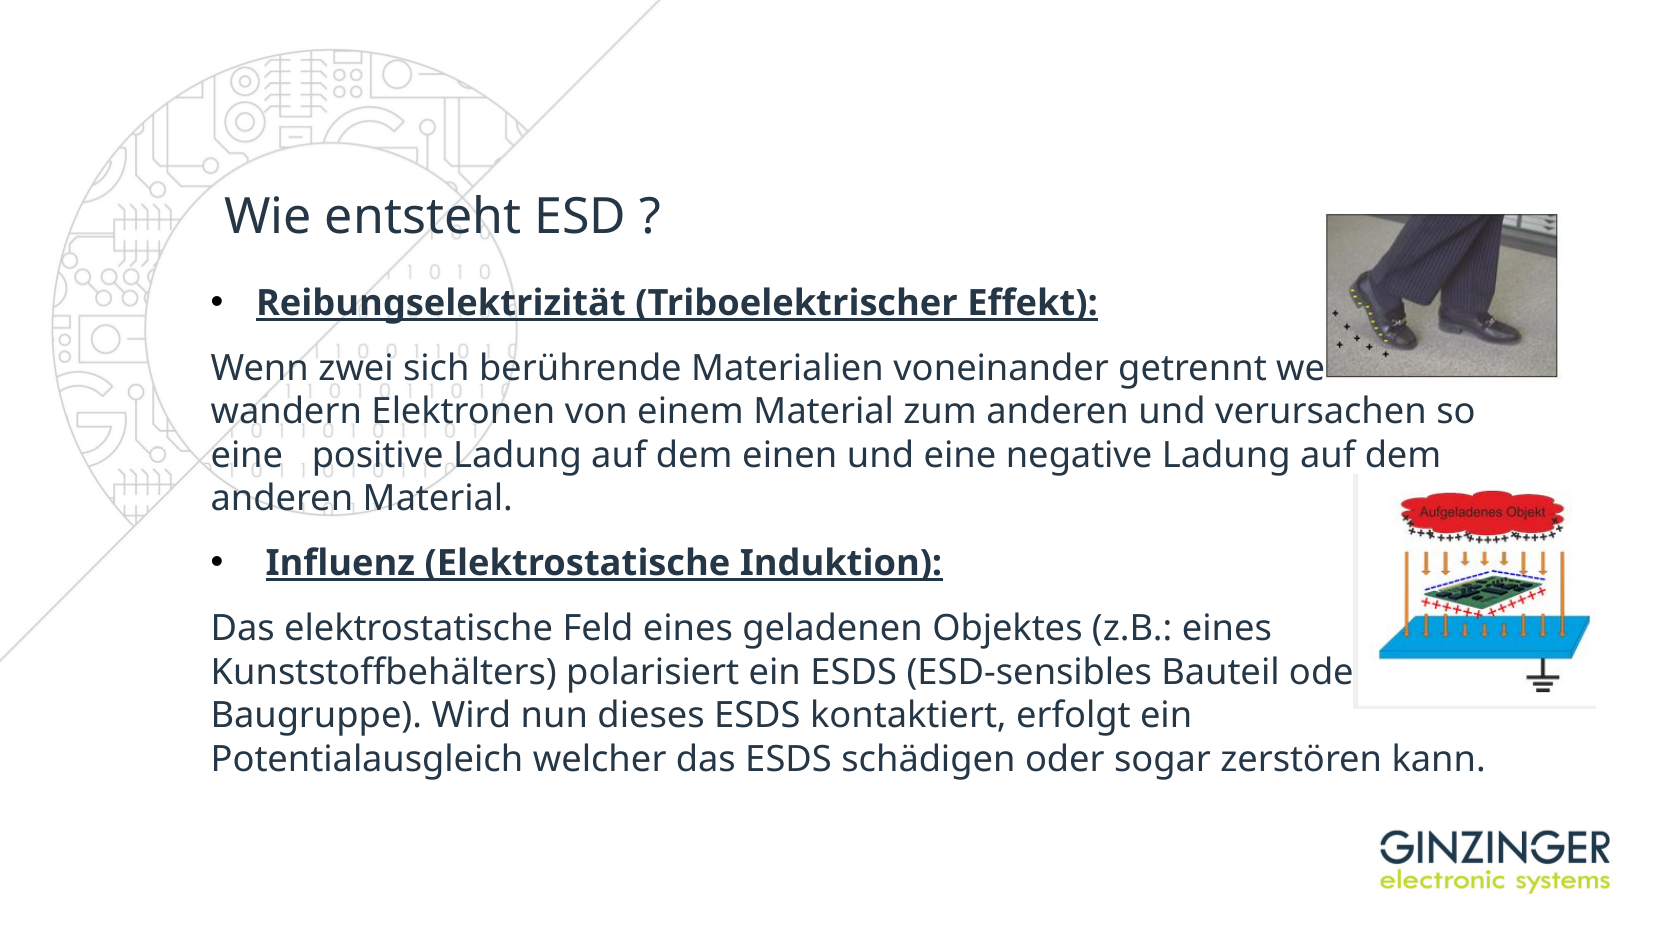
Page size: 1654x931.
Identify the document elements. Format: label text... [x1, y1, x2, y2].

picture [1353, 475, 1596, 709]
list Reibungselektrizität (Triboelektrischer Effekt): Wenn zwei sich berührende Materialien voneinander getrennt werden wandern Elektronen von einem Material zum anderen und verursachen so eine positive Ladung auf dem einen und eine negative Ladung auf dem anderen Material. Influenz (Elektrostatische Induktion): Das elektrostatische Feld eines geladenen Objektes (z.B.: eines Kunststoffbehälters) polarisiert ein ESDS (ESD-sensibles Bauteil oder eine Baugruppe). Wird nun dieses ESDS kontaktiert, erfolgt ein Potentialausgleich welcher das ESDS schädigen oder sogar zerstören kann. [210, 278, 1489, 813]
title Wie entsteht ESD ? [224, 183, 1611, 244]
picture [1324, 213, 1562, 383]
